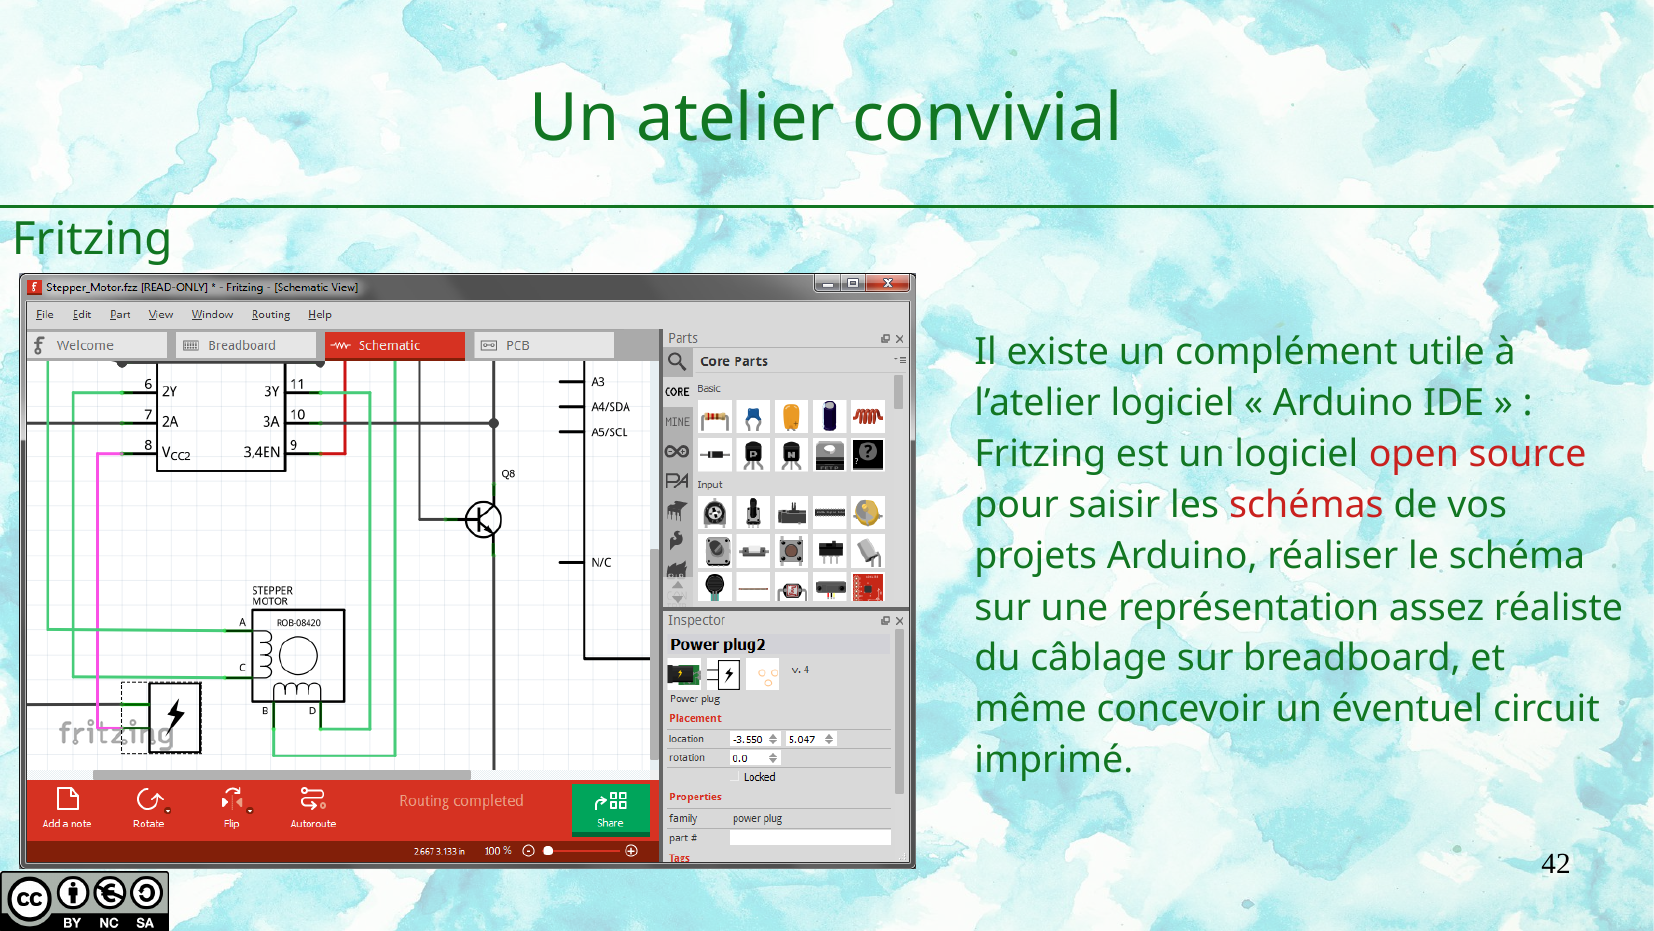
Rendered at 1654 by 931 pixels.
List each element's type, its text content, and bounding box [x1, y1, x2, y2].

picture [19, 273, 916, 869]
list Il existe un complément utile à l’atelier logiciel « Arduino IDE » : Fritzing est un logiciel open source pour saisir les schémas de vos projets Arduino, réaliser le schéma sur une représentation assez réaliste du câblage sur breadboard, et même concevoir un éventuel circuit imprimé. [974, 324, 1625, 869]
title Un atelier convivial [82, 37, 1571, 193]
list Fritzing [11, 205, 373, 284]
picture [0, 871, 169, 931]
